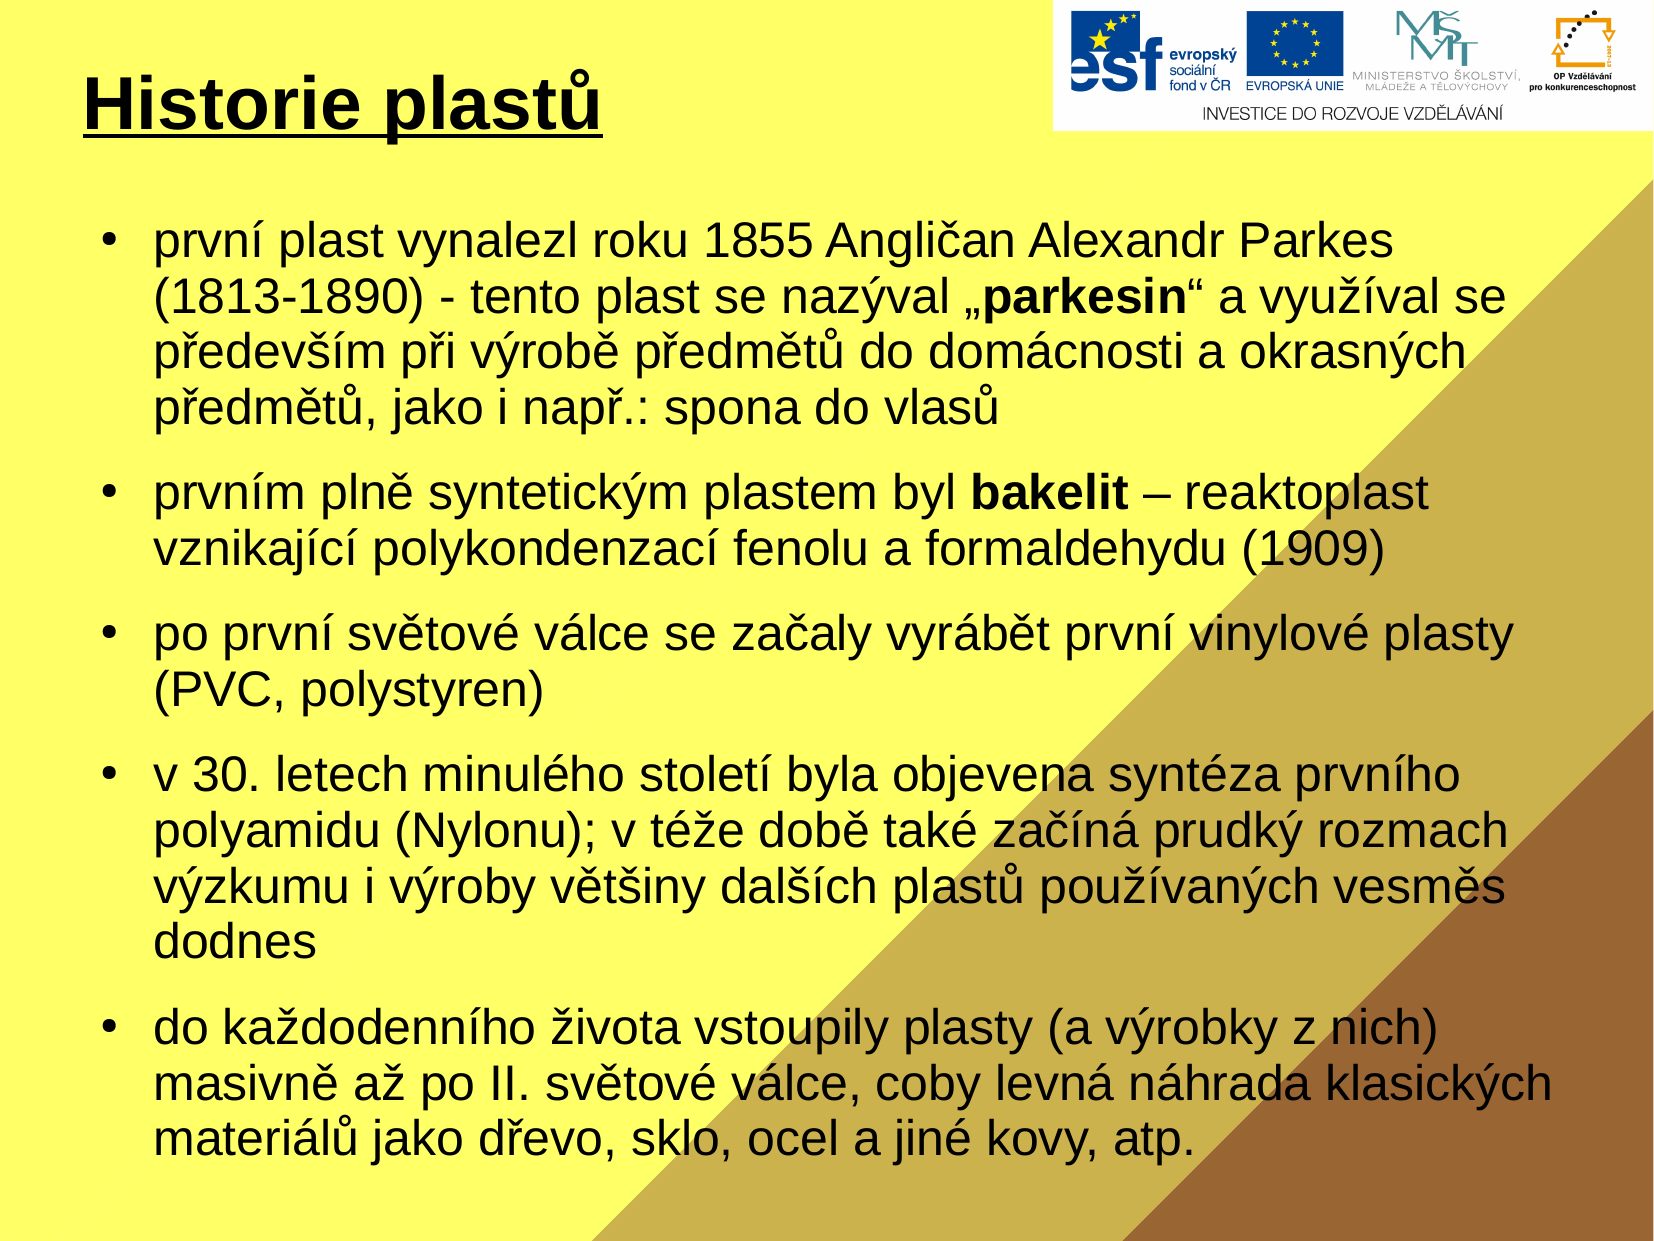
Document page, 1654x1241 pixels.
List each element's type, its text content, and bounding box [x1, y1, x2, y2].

list první plast vynalezl roku 1855 Angličan Alexandr Parkes (1813-1890) - tento plast se nazýval „parkesin“ a využíval se především při výrobě předmětů do domácnosti a okrasných předmětů, jako i např.: spona do vlasů prvním plně syntetickým plastem byl bakelit – reaktoplast vznikající polykondenzací fenolu a formaldehydu (1909) po první světové válce se začaly vyrábět první vinylové plasty (PVC, polystyren) v 30. letech minulého století byla objevena syntéza prvního polyamidu (Nylonu); v téže době také začíná prudký rozmach výzkumu i výroby většiny dalších plastů používaných vesměs dodnes do každodenního života vstoupily plasty (a výrobky z nich) masivně až po II. světové válce, coby levná náhrada klasických materiálů jako dřevo, sklo, ocel a jiné kovy, atp. [82, 212, 1571, 1170]
title Historie plastů [82, 0, 1571, 208]
picture [1053, 0, 1654, 131]
